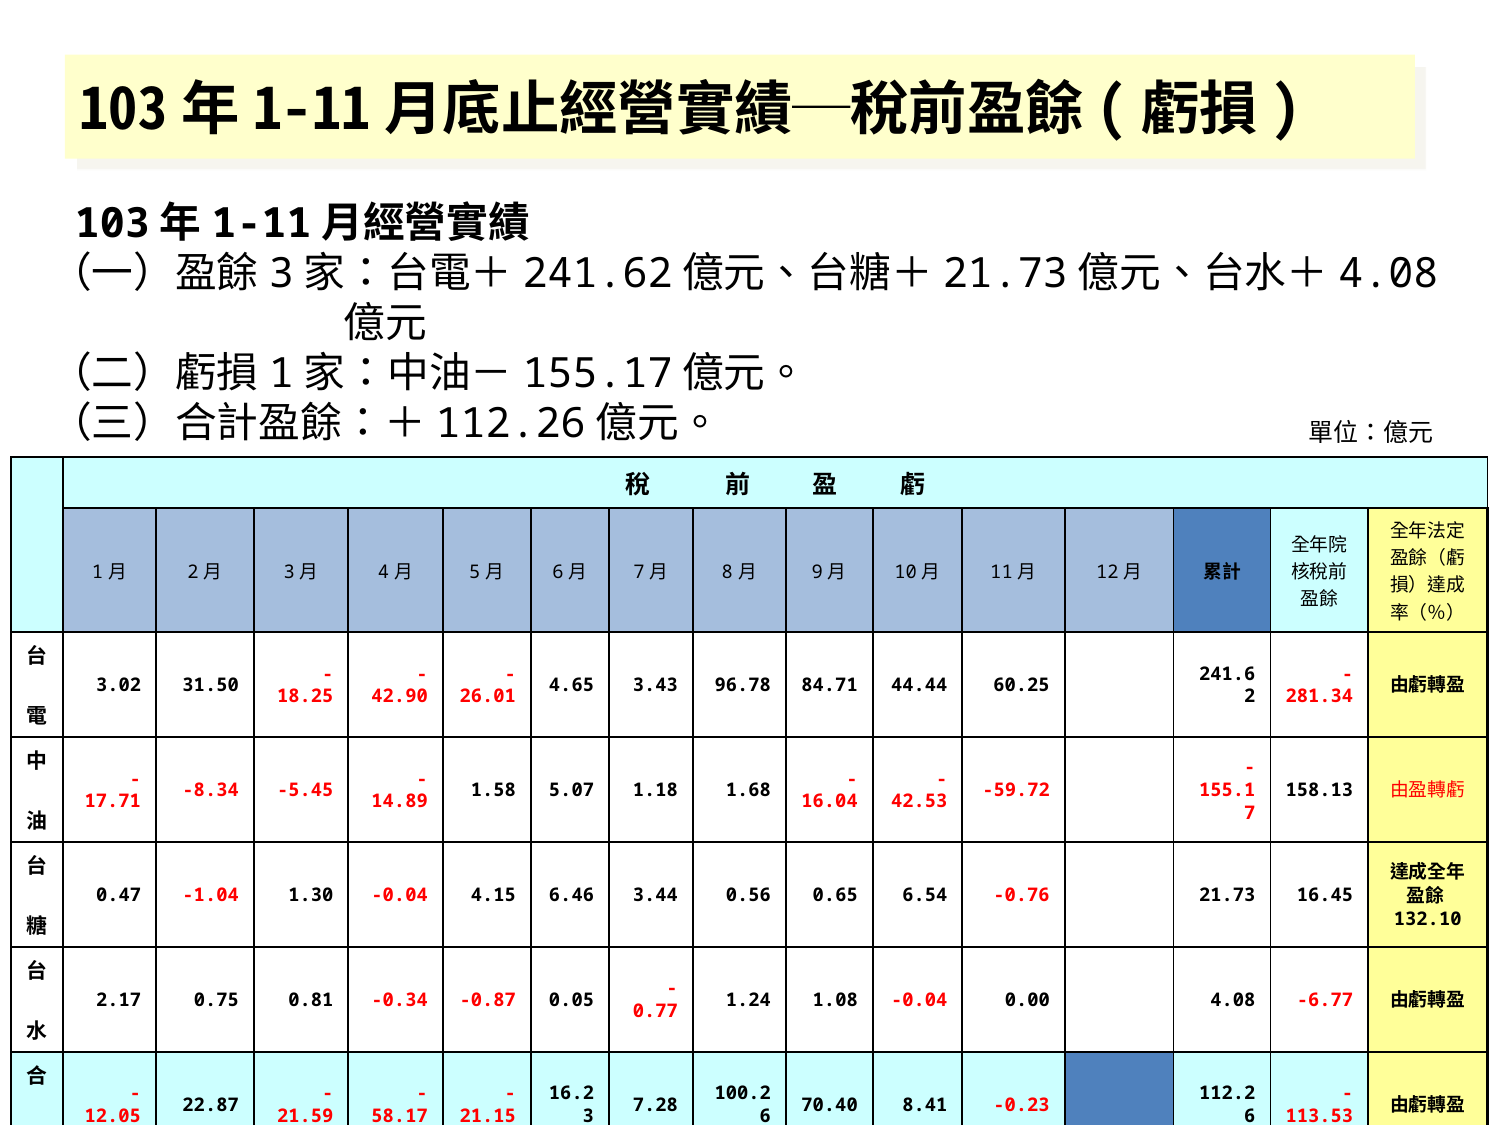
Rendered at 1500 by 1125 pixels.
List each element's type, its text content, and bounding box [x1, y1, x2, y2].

table_cell 全年院核稅前盈餘 [1271, 509, 1367, 631]
table_cell 全年法定盈餘（虧損）達成率（％） [1369, 509, 1486, 631]
table_cell -17.71 [64, 738, 155, 841]
table_cell -26.01 [444, 633, 530, 736]
table_cell 241.62 [1174, 633, 1270, 736]
table_cell 台 電 [12, 633, 62, 736]
table_cell 累計 [1174, 509, 1270, 631]
table_cell 22.87 [157, 1053, 253, 1125]
table_cell 100.26 [694, 1053, 785, 1125]
table_cell 31.50 [157, 633, 253, 736]
table_cell 由盈轉虧 [1369, 738, 1486, 841]
table_cell 達成全年盈餘132.10 [1369, 843, 1486, 946]
table_cell 70.40 [787, 1053, 872, 1125]
table_cell 中 油 [12, 738, 62, 841]
table_cell 由虧轉盈 [1369, 633, 1486, 736]
table_cell -113.53 [1271, 1053, 1367, 1125]
table_cell 12月 [1066, 509, 1173, 631]
table_cell 9月 [787, 509, 872, 631]
table_cell -0.87 [444, 948, 530, 1051]
table_cell -18.25 [255, 633, 347, 736]
table_cell -155.17 [1174, 738, 1270, 841]
table_cell 1.24 [694, 948, 785, 1051]
table_cell 5月 [444, 509, 530, 631]
table_cell -21.15 [444, 1053, 530, 1125]
table_cell [1066, 843, 1173, 946]
table_cell 44.44 [874, 633, 961, 736]
table_cell -0.04 [874, 948, 961, 1051]
table_cell -21.59 [255, 1053, 347, 1125]
table_cell 112.26 [1174, 1053, 1270, 1125]
table_cell 11月 [963, 509, 1064, 631]
table_cell 0.05 [532, 948, 608, 1051]
table_cell 3.44 [610, 843, 692, 946]
table_cell 84.71 [787, 633, 872, 736]
table_cell 4月 [349, 509, 442, 631]
table_cell 0.00 [963, 948, 1064, 1051]
table_cell 21.73 [1174, 843, 1270, 946]
table_cell 0.75 [157, 948, 253, 1051]
table_cell 5.07 [532, 738, 608, 841]
table_header 稅 前 盈 虧 [64, 458, 1487, 507]
table_cell 4.15 [444, 843, 530, 946]
table_cell 由虧轉盈 [1369, 948, 1486, 1051]
table_cell 96.78 [694, 633, 785, 736]
table_cell 4.65 [532, 633, 608, 736]
table_cell 3月 [255, 509, 347, 631]
table_cell 6.46 [532, 843, 608, 946]
table_cell 2月 [157, 509, 253, 631]
table_cell -0.76 [963, 843, 1064, 946]
table_cell 16.23 [532, 1053, 608, 1125]
table_cell -59.72 [963, 738, 1064, 841]
table_cell 158.13 [1271, 738, 1367, 841]
table_cell -5.45 [255, 738, 347, 841]
table_cell 1.68 [694, 738, 785, 841]
table_cell 8.41 [874, 1053, 961, 1125]
table_cell 6.54 [874, 843, 961, 946]
table_cell -14.89 [349, 738, 442, 841]
table_cell 0.47 [64, 843, 155, 946]
text_box 103年1-11月經營實績 （一）盈餘3家：台電＋241.62億元、台糖＋21.73億元、台水＋4.08億元 （二）虧損1家：中油－155.17億元。 （三）合計盈餘：＋112.26億元。 [35, 188, 1483, 454]
slide_number <編號> [1489, 1084, 1500, 1124]
table_cell [1066, 1053, 1173, 1125]
table_cell 台 水 [12, 948, 62, 1051]
table_cell 10月 [874, 509, 961, 631]
table_cell 1.30 [255, 843, 347, 946]
table_header [12, 458, 62, 631]
table_cell -58.17 [349, 1053, 442, 1125]
table_cell -0.34 [349, 948, 442, 1051]
table_cell [1066, 948, 1173, 1051]
table_cell -281.34 [1271, 633, 1367, 736]
table_cell 4.08 [1174, 948, 1270, 1051]
table_cell 3.02 [64, 633, 155, 736]
table_cell -12.05 [64, 1053, 155, 1125]
table_cell 台 糖 [12, 843, 62, 946]
table_cell 8月 [694, 509, 785, 631]
table_cell 0.81 [255, 948, 347, 1051]
table_cell 1月 [64, 509, 155, 631]
table_cell 3.43 [610, 633, 692, 736]
text_box 單位：億元 [1293, 408, 1471, 454]
table_cell 1.08 [787, 948, 872, 1051]
table_cell 由虧轉盈 [1369, 1053, 1486, 1125]
table_cell -0.04 [349, 843, 442, 946]
table_cell -1.04 [157, 843, 253, 946]
table_cell -0.77 [610, 948, 692, 1051]
table_cell 16.45 [1271, 843, 1367, 946]
table_cell 0.65 [787, 843, 872, 946]
table_cell 6月 [532, 509, 608, 631]
table_cell 0.56 [694, 843, 785, 946]
table_cell 60.25 [963, 633, 1064, 736]
title 103年1-11月底止經營實績─稅前盈餘(虧損) [64, 54, 1415, 159]
table_cell 1.58 [444, 738, 530, 841]
table_cell 2.17 [64, 948, 155, 1051]
table_cell 7.28 [610, 1053, 692, 1125]
table_cell [1066, 738, 1173, 841]
table_cell 7月 [610, 509, 692, 631]
table_cell -42.90 [349, 633, 442, 736]
table_cell -6.77 [1271, 948, 1367, 1051]
table_cell -42.53 [874, 738, 961, 841]
table_cell -8.34 [157, 738, 253, 841]
table_cell 1.18 [610, 738, 692, 841]
table_cell -16.04 [787, 738, 872, 841]
table_cell [1066, 633, 1173, 736]
table_cell 合 計 [12, 1053, 62, 1125]
table_cell -0.23 [963, 1053, 1064, 1125]
